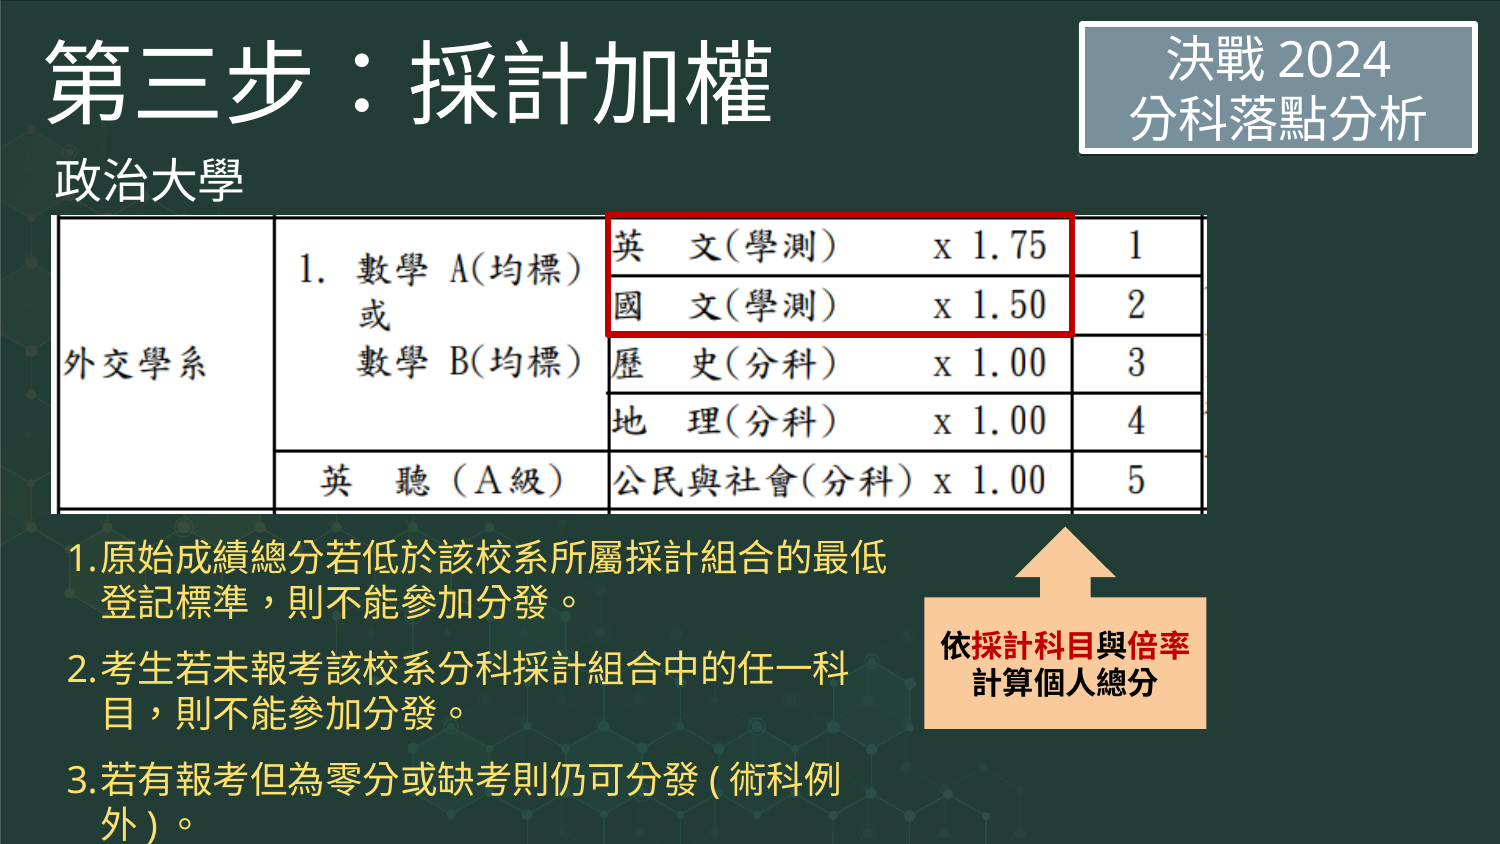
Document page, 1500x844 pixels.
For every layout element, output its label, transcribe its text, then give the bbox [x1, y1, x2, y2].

text_box 決戰2024 分科落點分析 [1081, 24, 1475, 151]
picture [0, 0, 1500, 844]
title 第三步：採計加權 [26, 10, 1424, 153]
text_box 政治大學 [39, 135, 321, 215]
text_box 依採計科目與倍率計算個人總分 [935, 526, 1207, 729]
text_box 原始成績總分若低於該校系所屬採計組合的最低登記標準，則不能參加分發。 考生若未報考該校系分科採計組合中的任一科目，則不能參加分發。 若有報考但為零分或缺考則仍可分發(術科例外)。 [26, 526, 935, 844]
